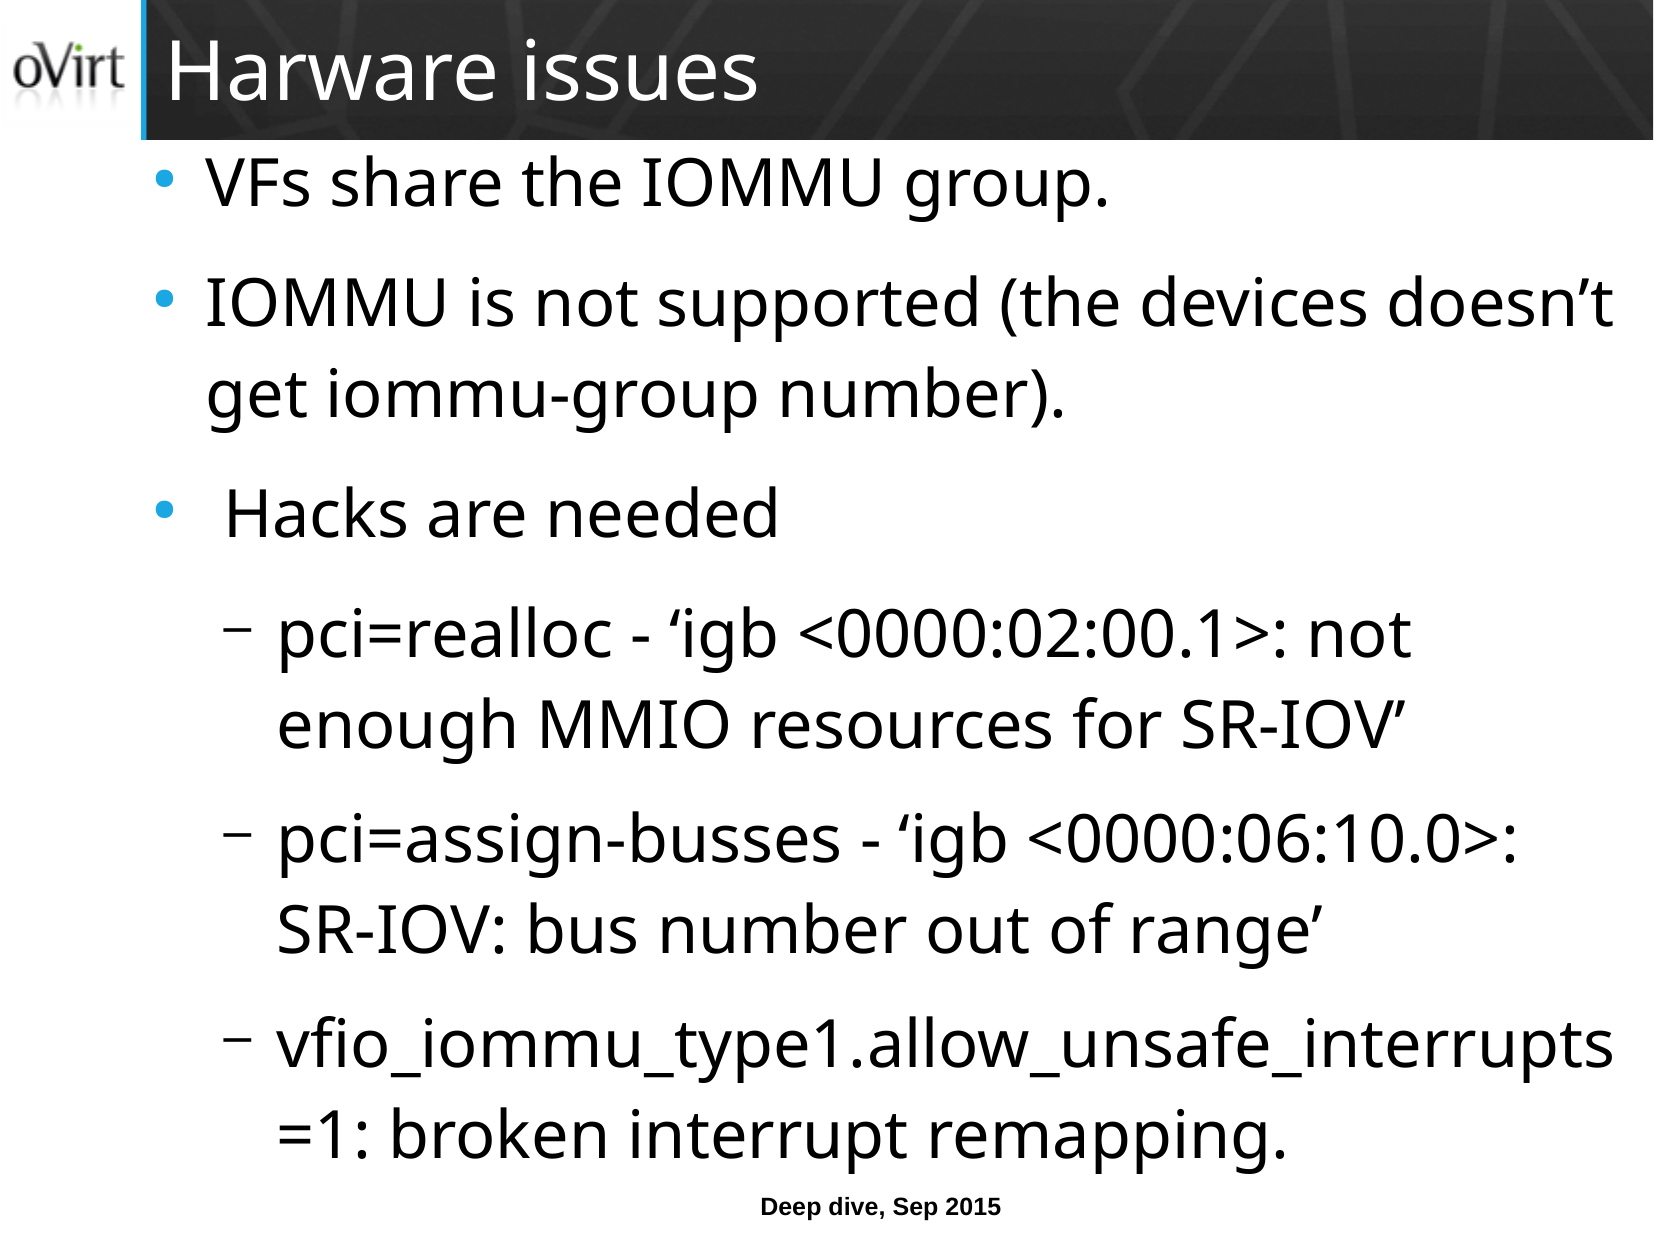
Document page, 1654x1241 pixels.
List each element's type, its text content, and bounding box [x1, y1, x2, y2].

title Harware issues [164, 18, 1653, 119]
picture [0, 0, 1654, 140]
list VFs share the IOMMU group. IOMMU is not supported (the devices doesn’t get iommu-group number). Hacks are needed pci=realloc - ‘igb <0000:02:00.1>: not enough MMIO resources for SR-IOV’ pci=assign-busses - ‘igb <0000:06:10.0>: SR-IOV: bus number out of range’ vfio_iommu_type1.allow_unsafe_interrupts=1: broken interrupt remapping. [135, 135, 1623, 1171]
